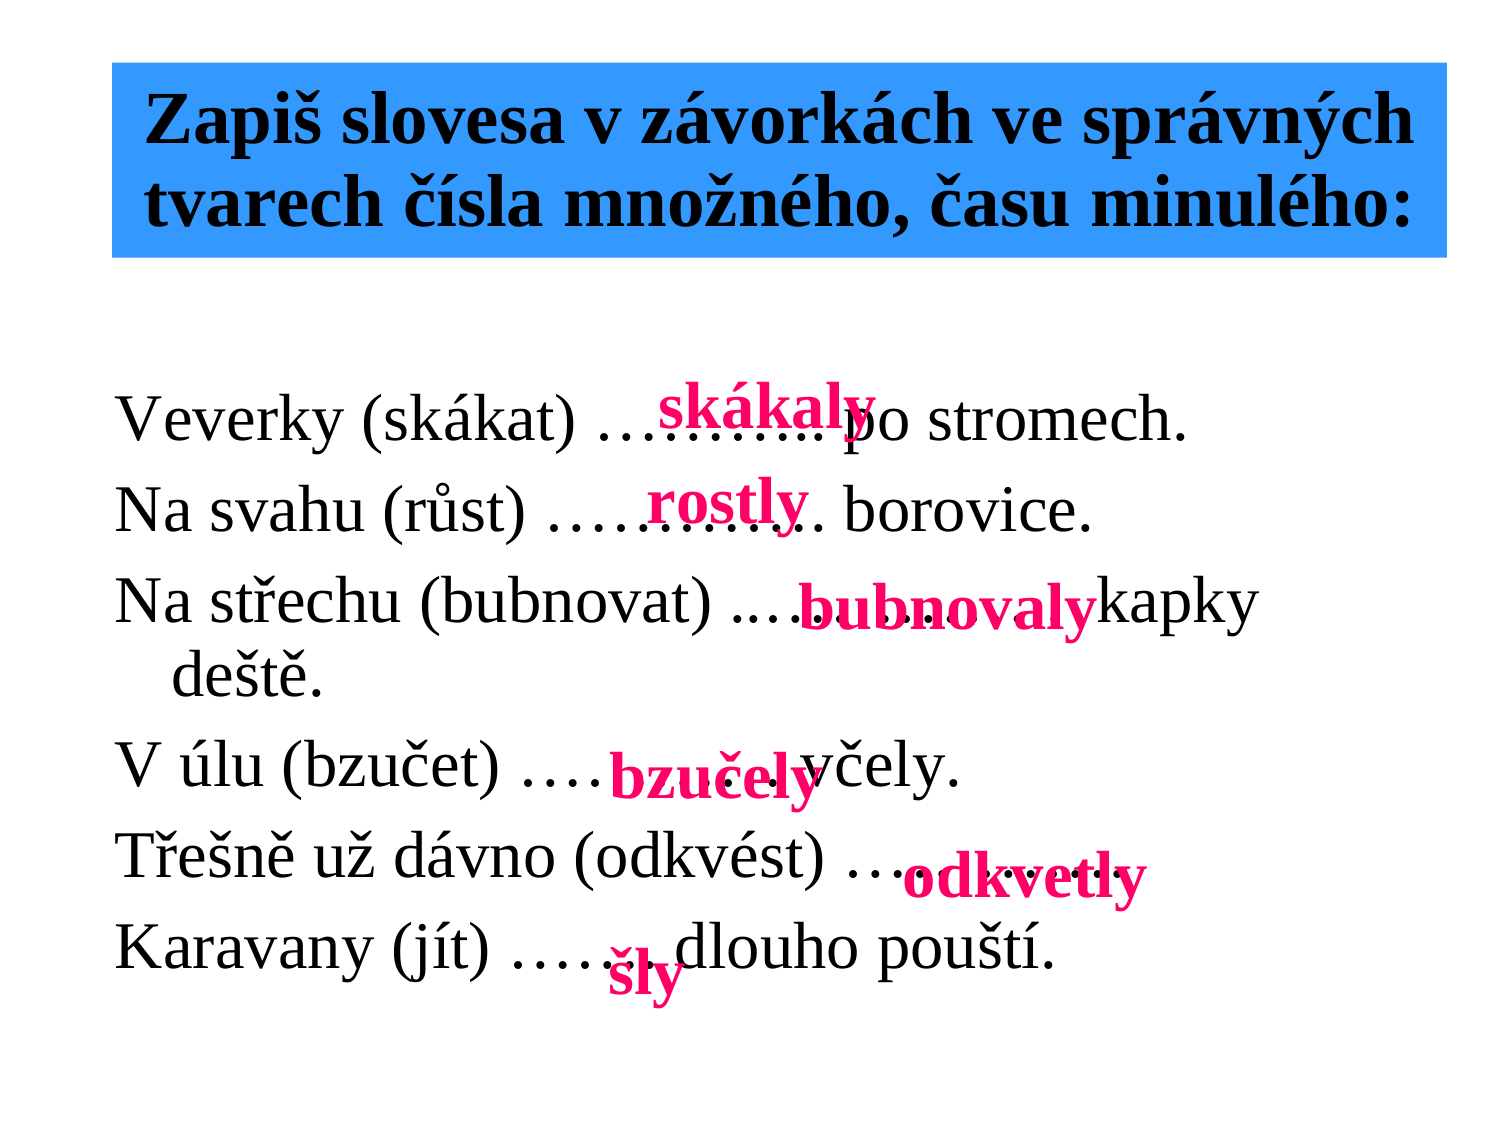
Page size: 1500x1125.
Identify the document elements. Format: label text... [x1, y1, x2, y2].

text_box rostly [631, 456, 1010, 546]
text_box bubnovaly [750, 561, 1117, 652]
text_box šly [593, 927, 783, 1017]
text_box skákaly [643, 361, 999, 452]
text_box bzučely [594, 731, 902, 822]
list Veverky (skákat) ……….. po stromech. Na svahu (růst) …………. borovice. Na střechu (bubnovat) ..………….. kapky deště. V úlu (bzučet) ………… včely. Třešně už dávno (odkvést) …………. Karavany (jít) ……. dlouho pouští. [100, 373, 1423, 1049]
text_box odkvetly [888, 830, 1196, 920]
title Zapiš slovesa v závorkách ve správných tvarech čísla množného, času minulého: [112, 62, 1447, 258]
